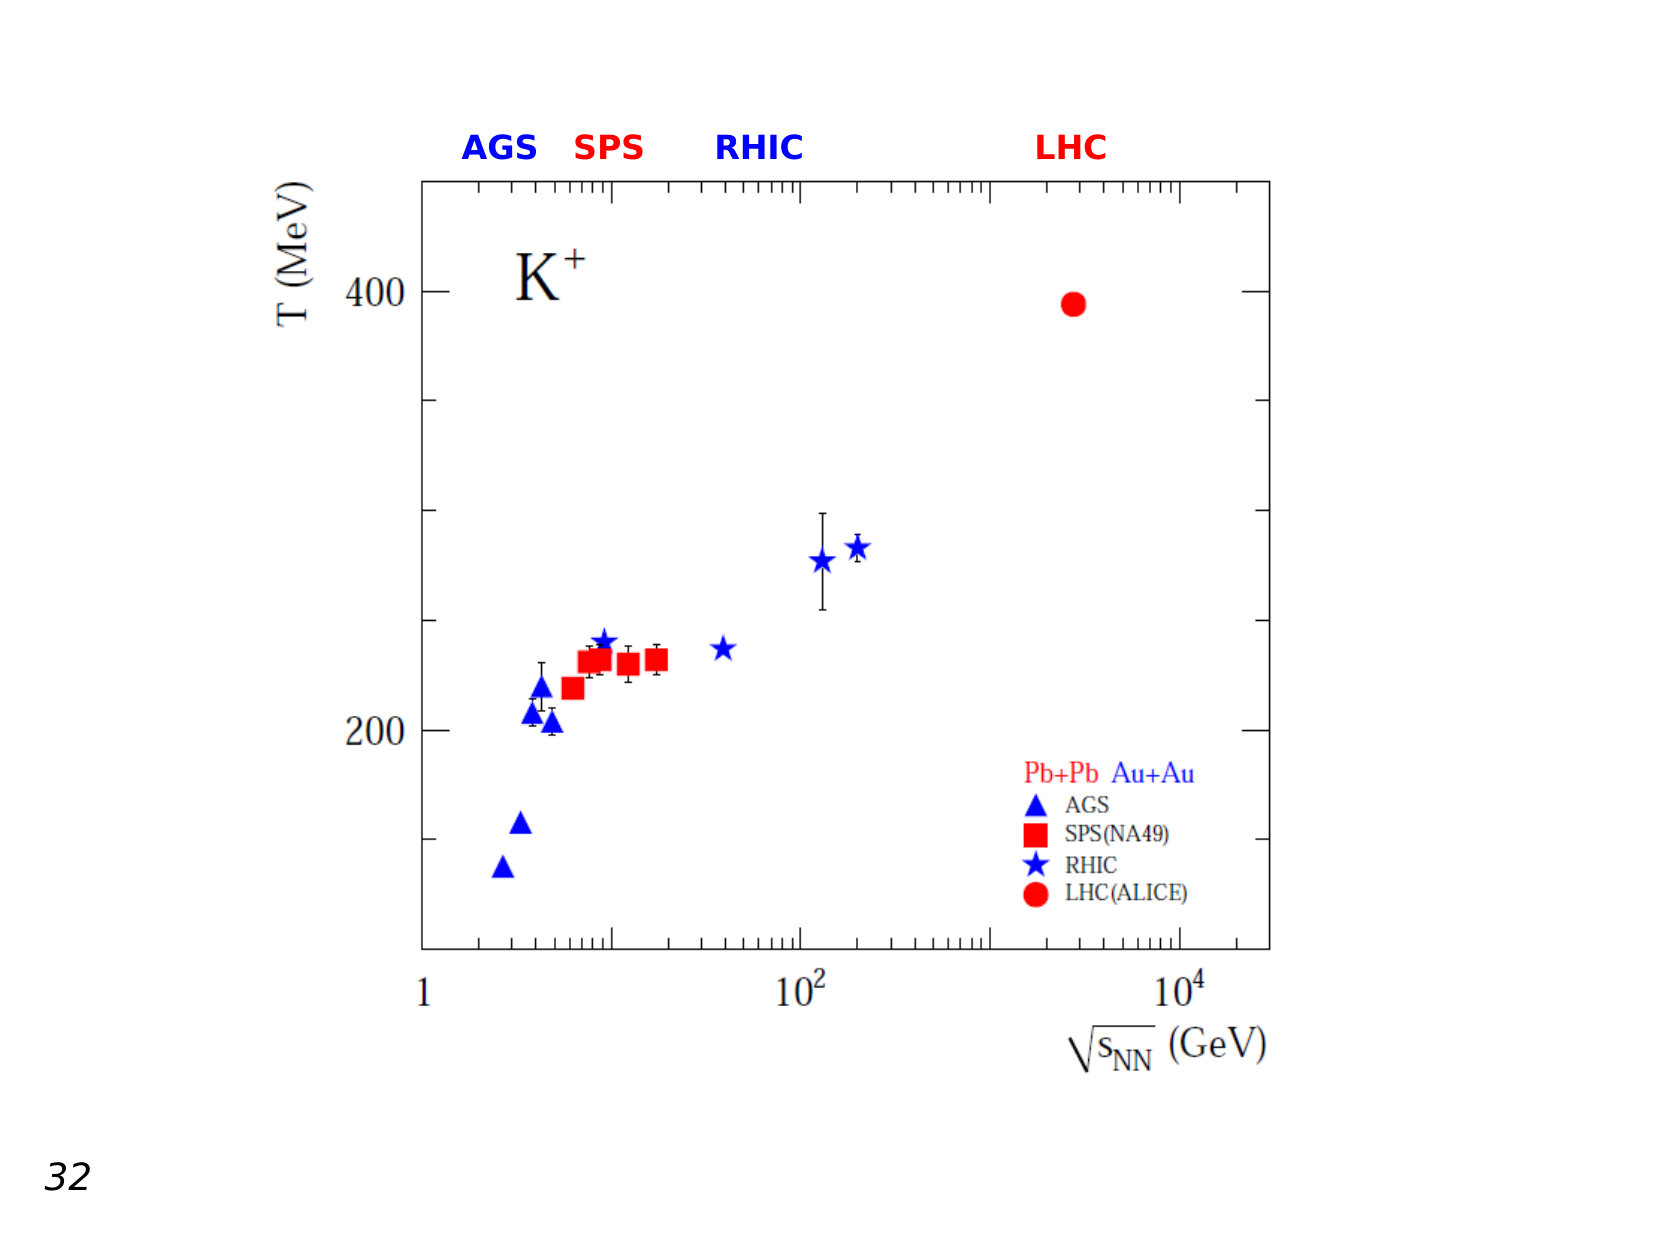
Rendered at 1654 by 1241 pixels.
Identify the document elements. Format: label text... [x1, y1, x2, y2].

picture [260, 166, 1296, 1092]
text_box AGS SPS RHIC LHC [461, 128, 1109, 168]
